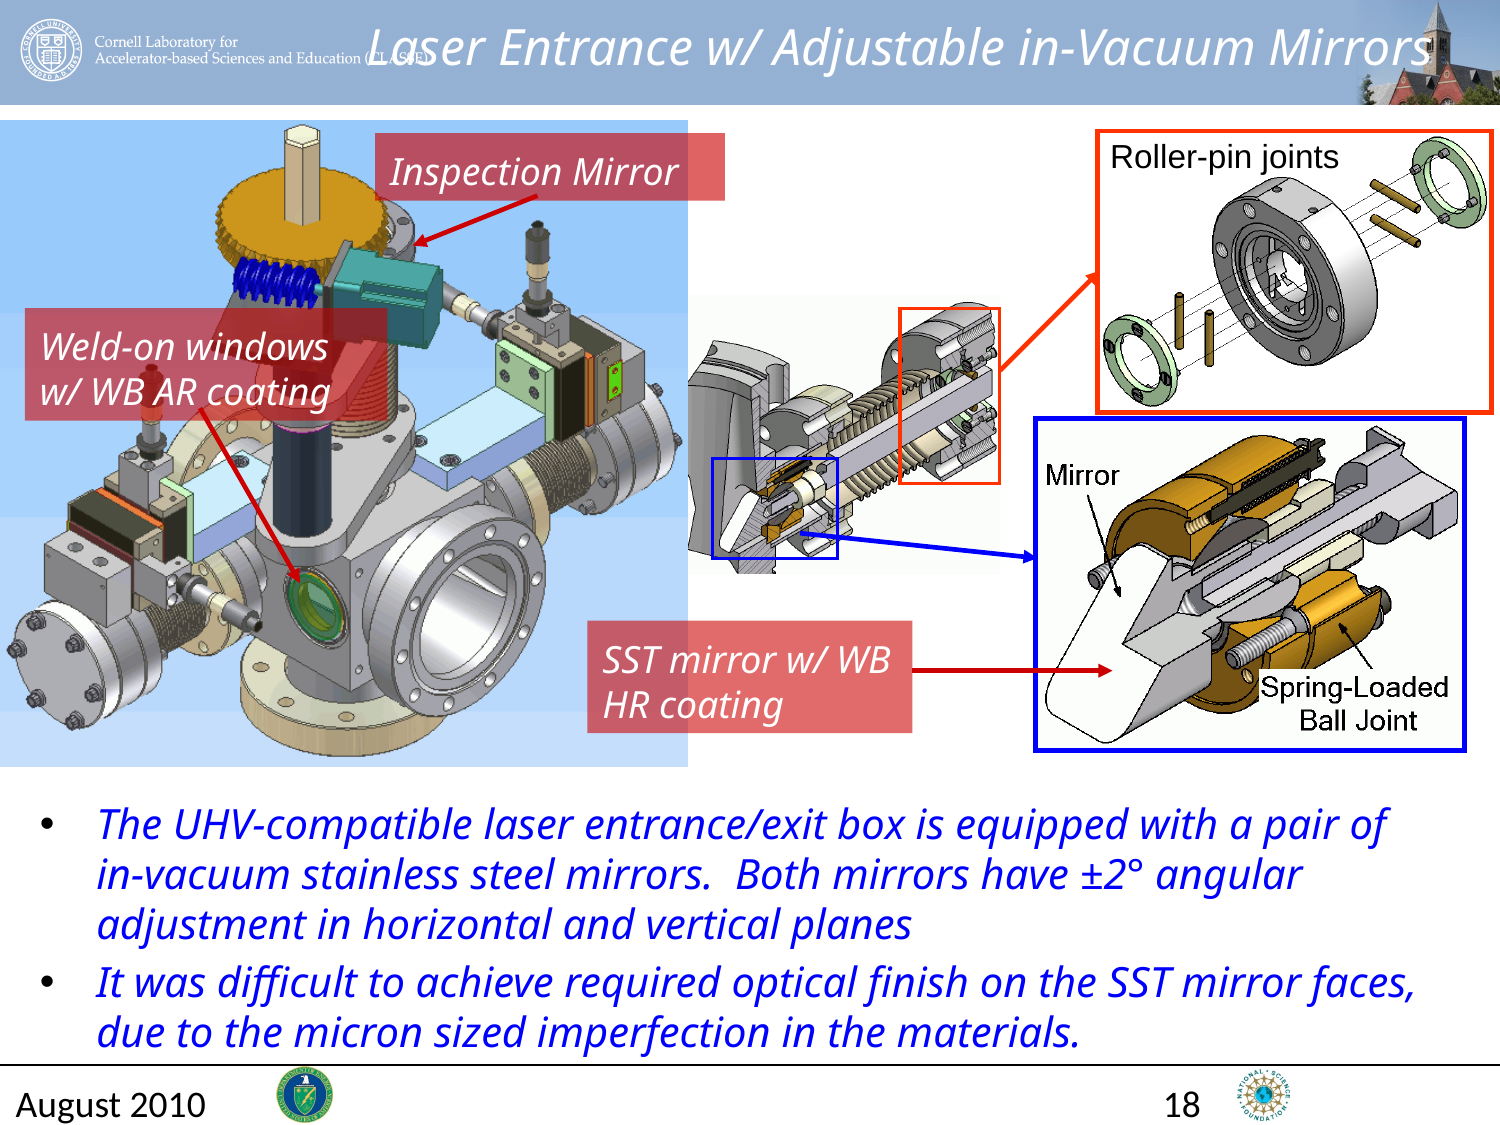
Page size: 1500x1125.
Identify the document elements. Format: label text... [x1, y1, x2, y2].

picture [0, 120, 1000, 767]
text_box SST mirror w/ WB HR coating [587, 620, 913, 734]
picture [1100, 133, 1490, 410]
text_box Roller-pin joints [1087, 120, 1363, 184]
slide_number August 2010 [0, 1065, 351, 1125]
slide_number <number> [1147, 1065, 1498, 1125]
picture [0, 0, 1500, 105]
text_box Laser Entrance w/ Adjustable in-Vacuum Mirrors [299, 0, 1500, 88]
text_box Inspection Mirror [375, 133, 725, 201]
picture [902, 310, 998, 482]
picture [714, 460, 836, 557]
picture [1037, 420, 1463, 749]
text_box The UHV-compatible laser entrance/exit box is equipped with a pair of in-vacuum stainless steel mirrors. Both mirrors have ±2° angular adjustment in horizontal and vertical planes It was difficult to achieve required optical finish on the SST mirror faces, due to the micron sized imperfection in the materials. [24, 783, 1450, 1059]
text_box Weld-on windows w/ WB AR coating [24, 308, 388, 421]
